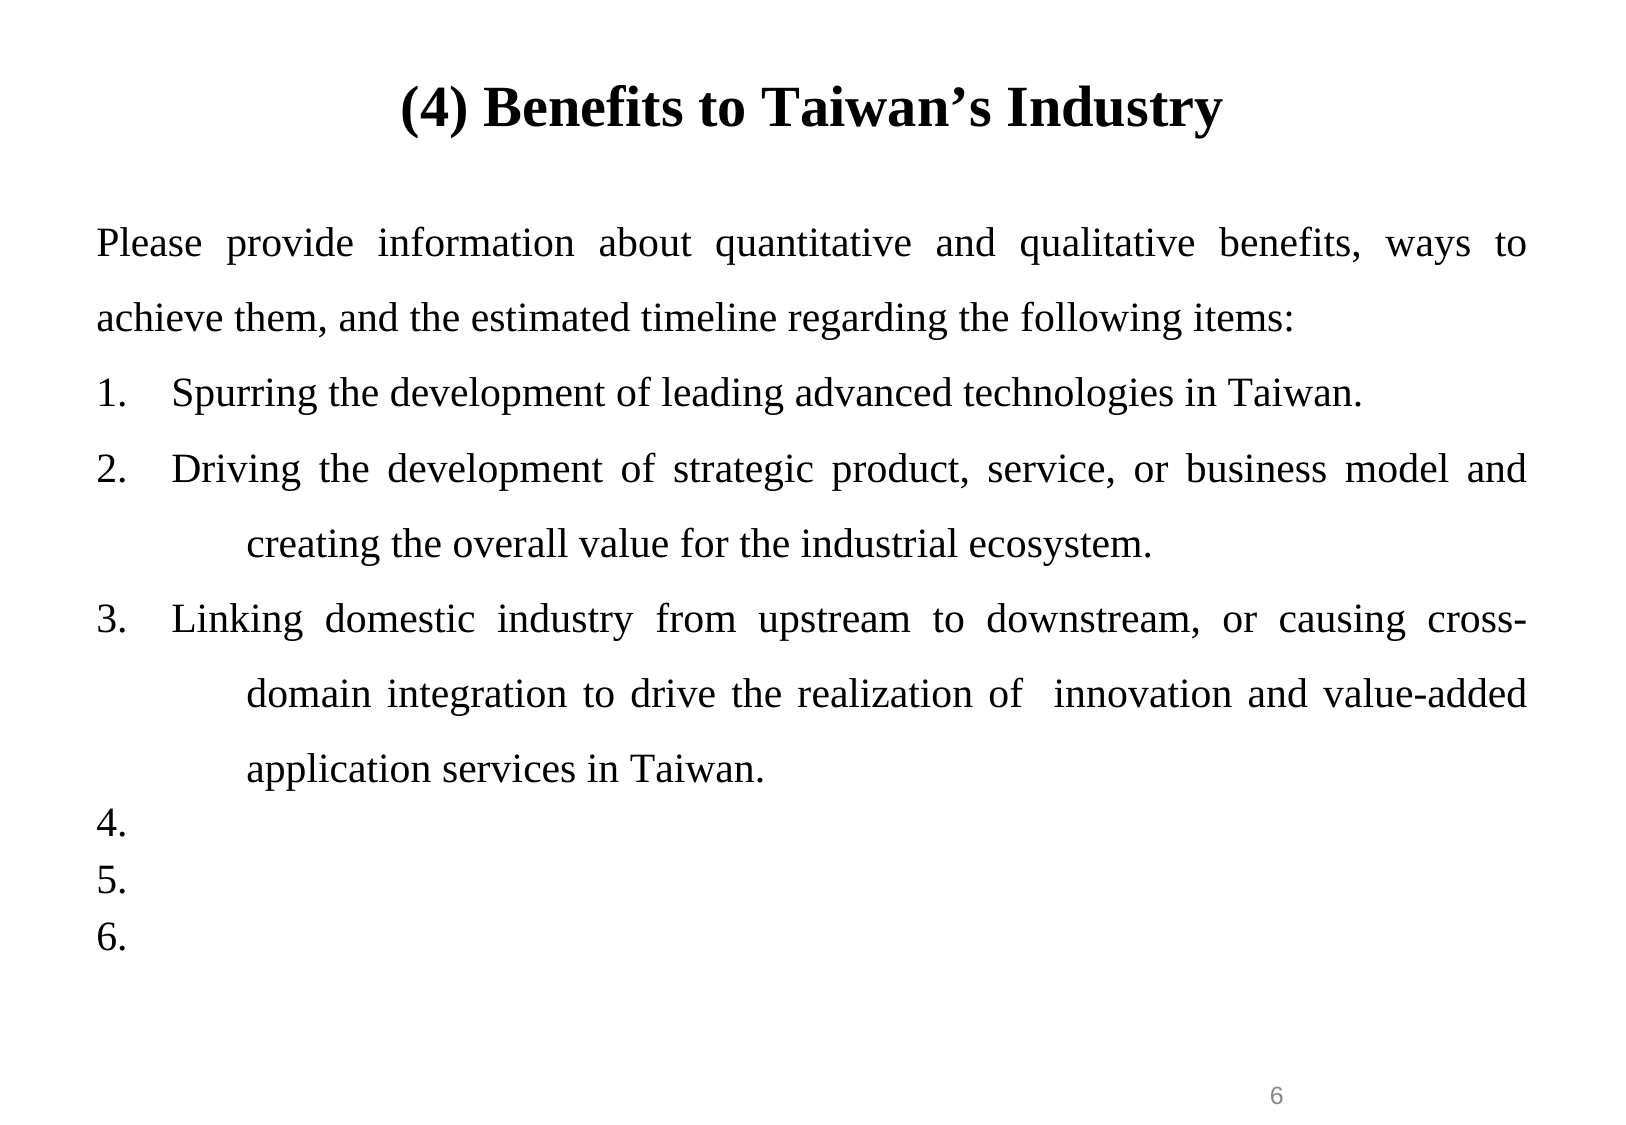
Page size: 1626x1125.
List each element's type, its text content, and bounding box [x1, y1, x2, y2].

list Please provide information about quantitative and qualitative benefits, ways to achieve them, and the estimated timeline regarding the following items: Spurring the development of leading advanced technologies in Taiwan. Driving the development of strategic product, service, or business model and creating the overall value for the industrial ecosystem. Linking domestic industry from upstream to downstream, or causing cross-domain integration to drive the realization of innovation and value-added application services in Taiwan. [81, 182, 1544, 1043]
text_box 5 [1254, 1064, 1621, 1125]
title (4) Benefits to Taiwan’s Industry [81, 45, 1544, 161]
